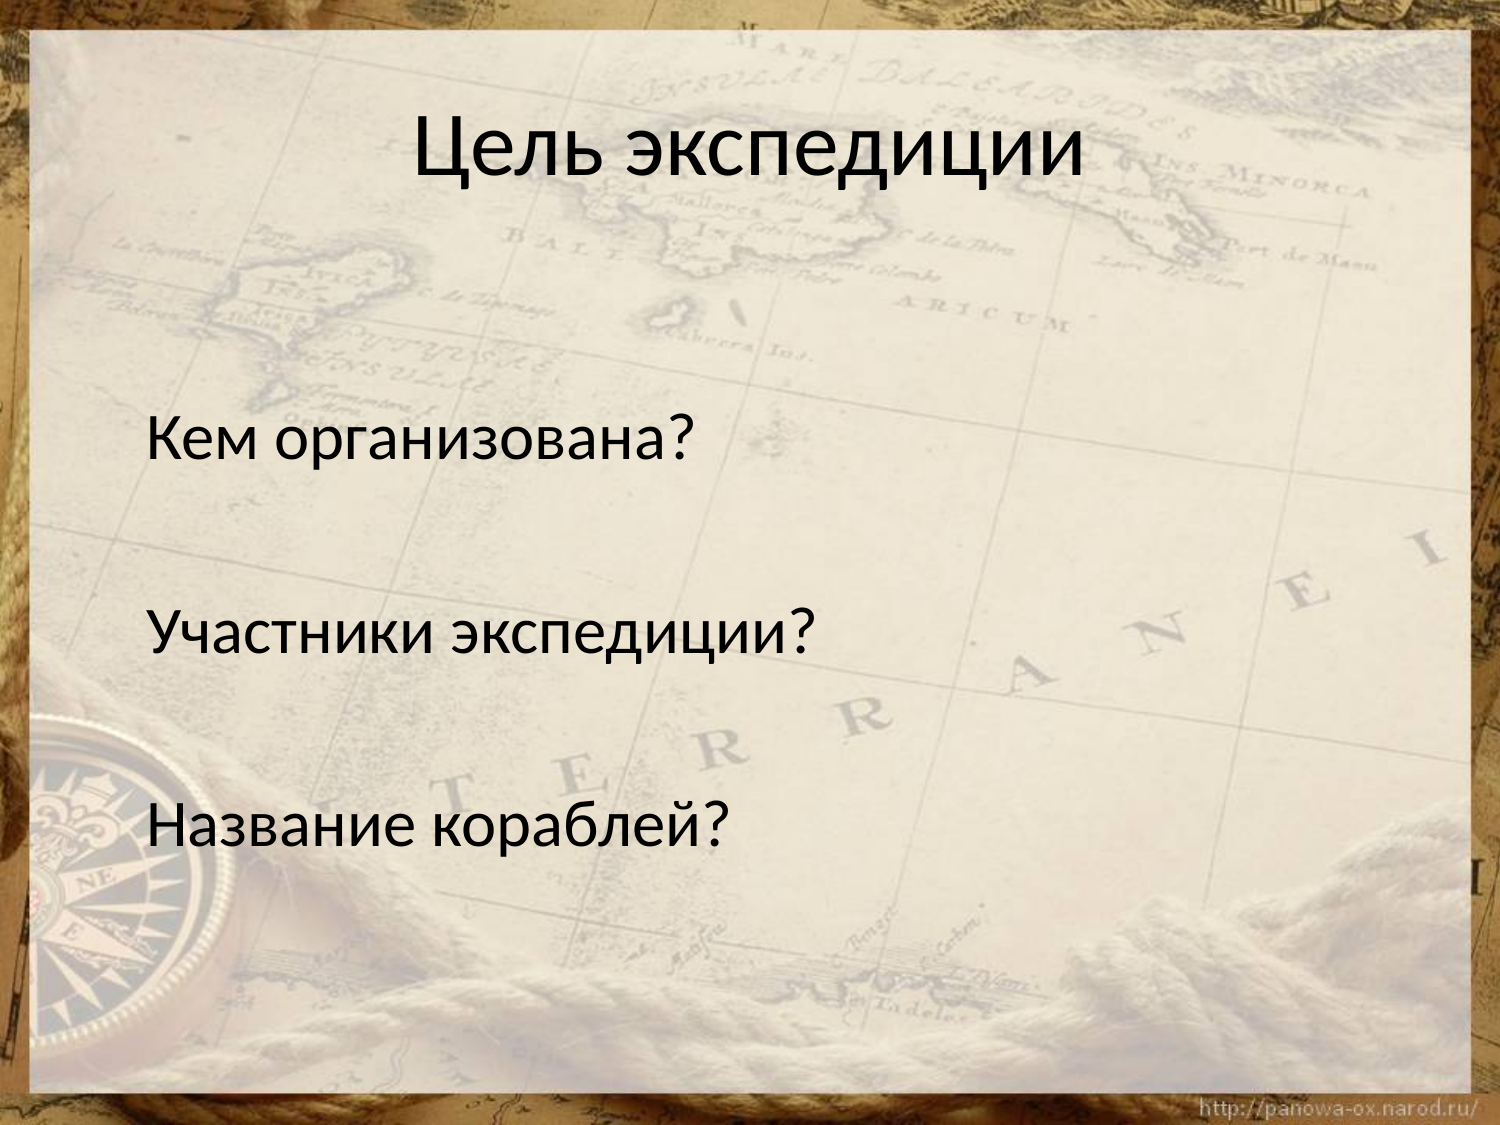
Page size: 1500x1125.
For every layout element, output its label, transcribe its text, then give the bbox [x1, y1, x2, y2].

list Кем организована? Участники экспедиции? Название кораблей? [75, 385, 1426, 1005]
title Цель экспедиции [75, 45, 1426, 233]
